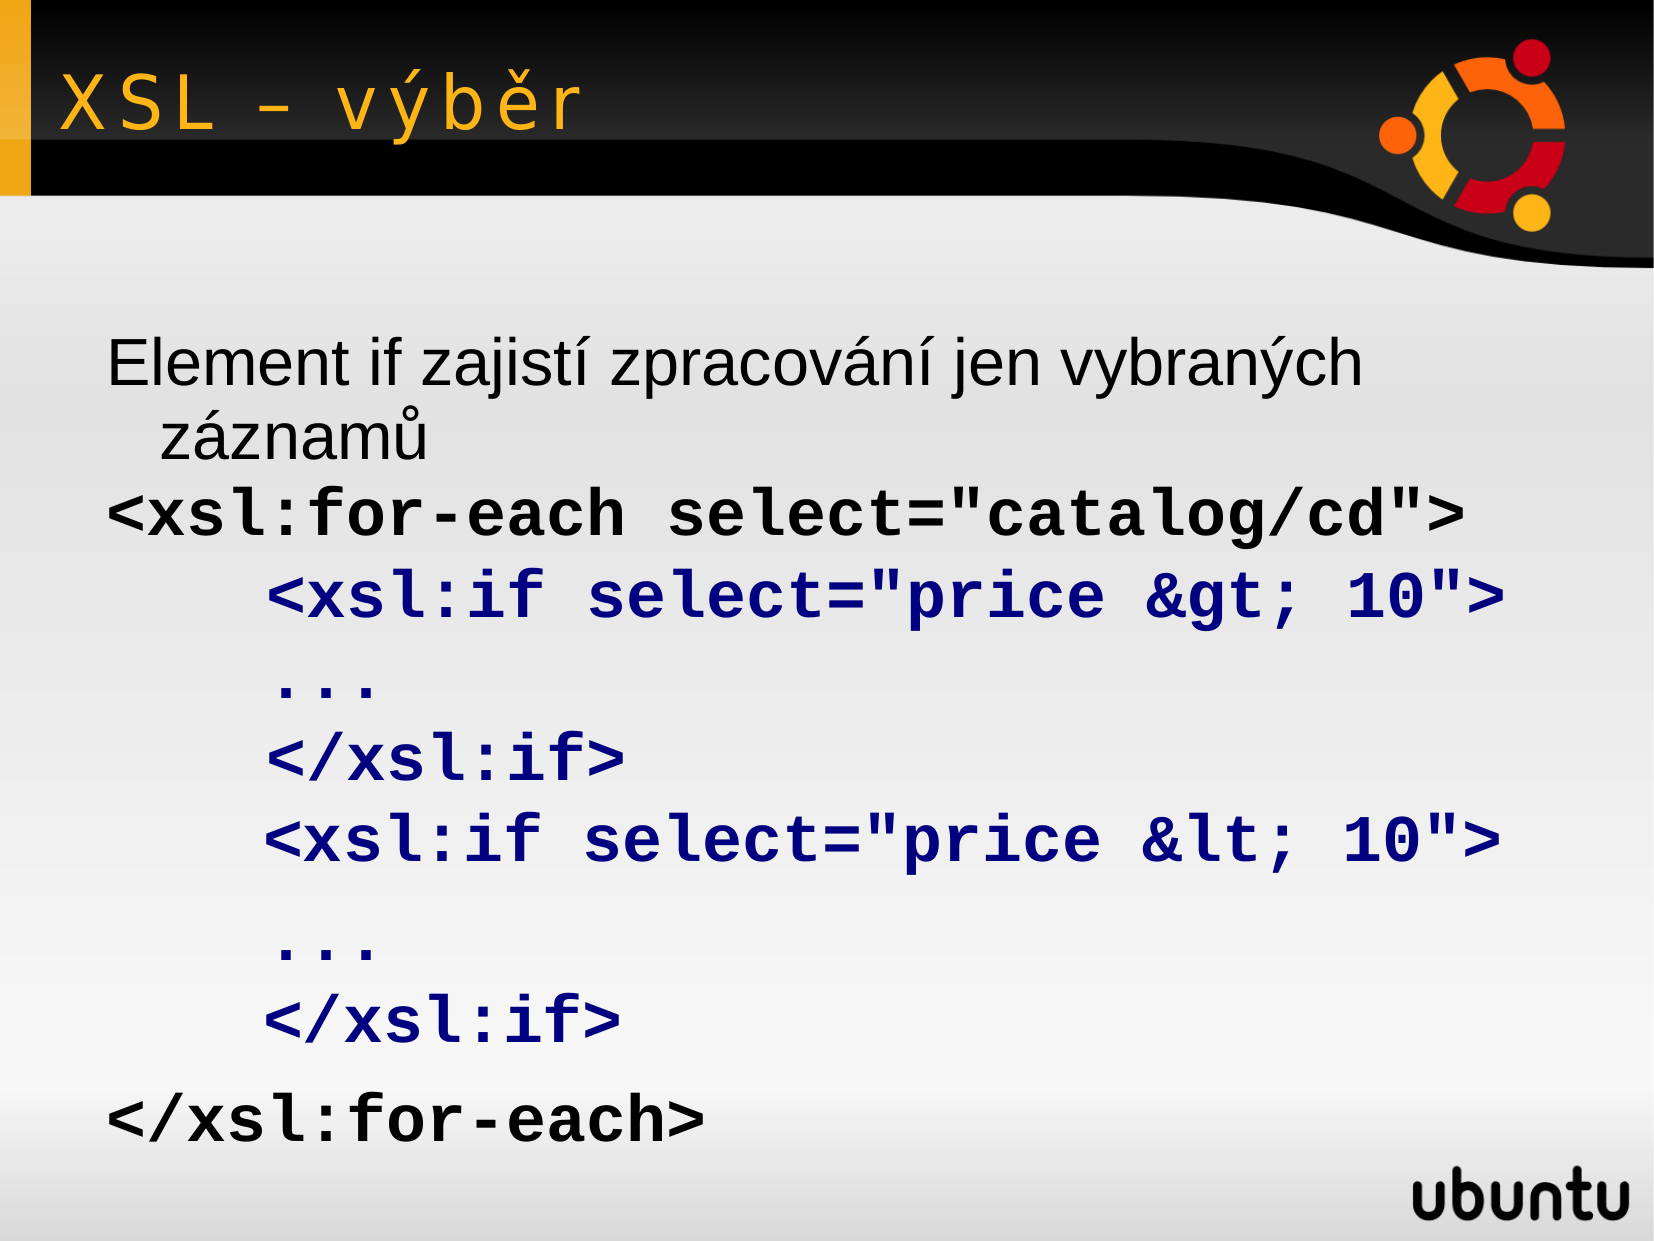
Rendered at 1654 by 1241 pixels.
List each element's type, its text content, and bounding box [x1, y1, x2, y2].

list Element if zajistí zpracování jen vybraných záznamů <xsl:for-each select="catalog/cd"> <xsl:if select="price &gt; 10"> ... </xsl:if> <xsl:if select="price &lt; 10"> ... </xsl:if> </xsl:for-each> [88, 324, 1577, 1241]
title XSL – výběr [59, 29, 1270, 178]
picture [0, 0, 1654, 1241]
